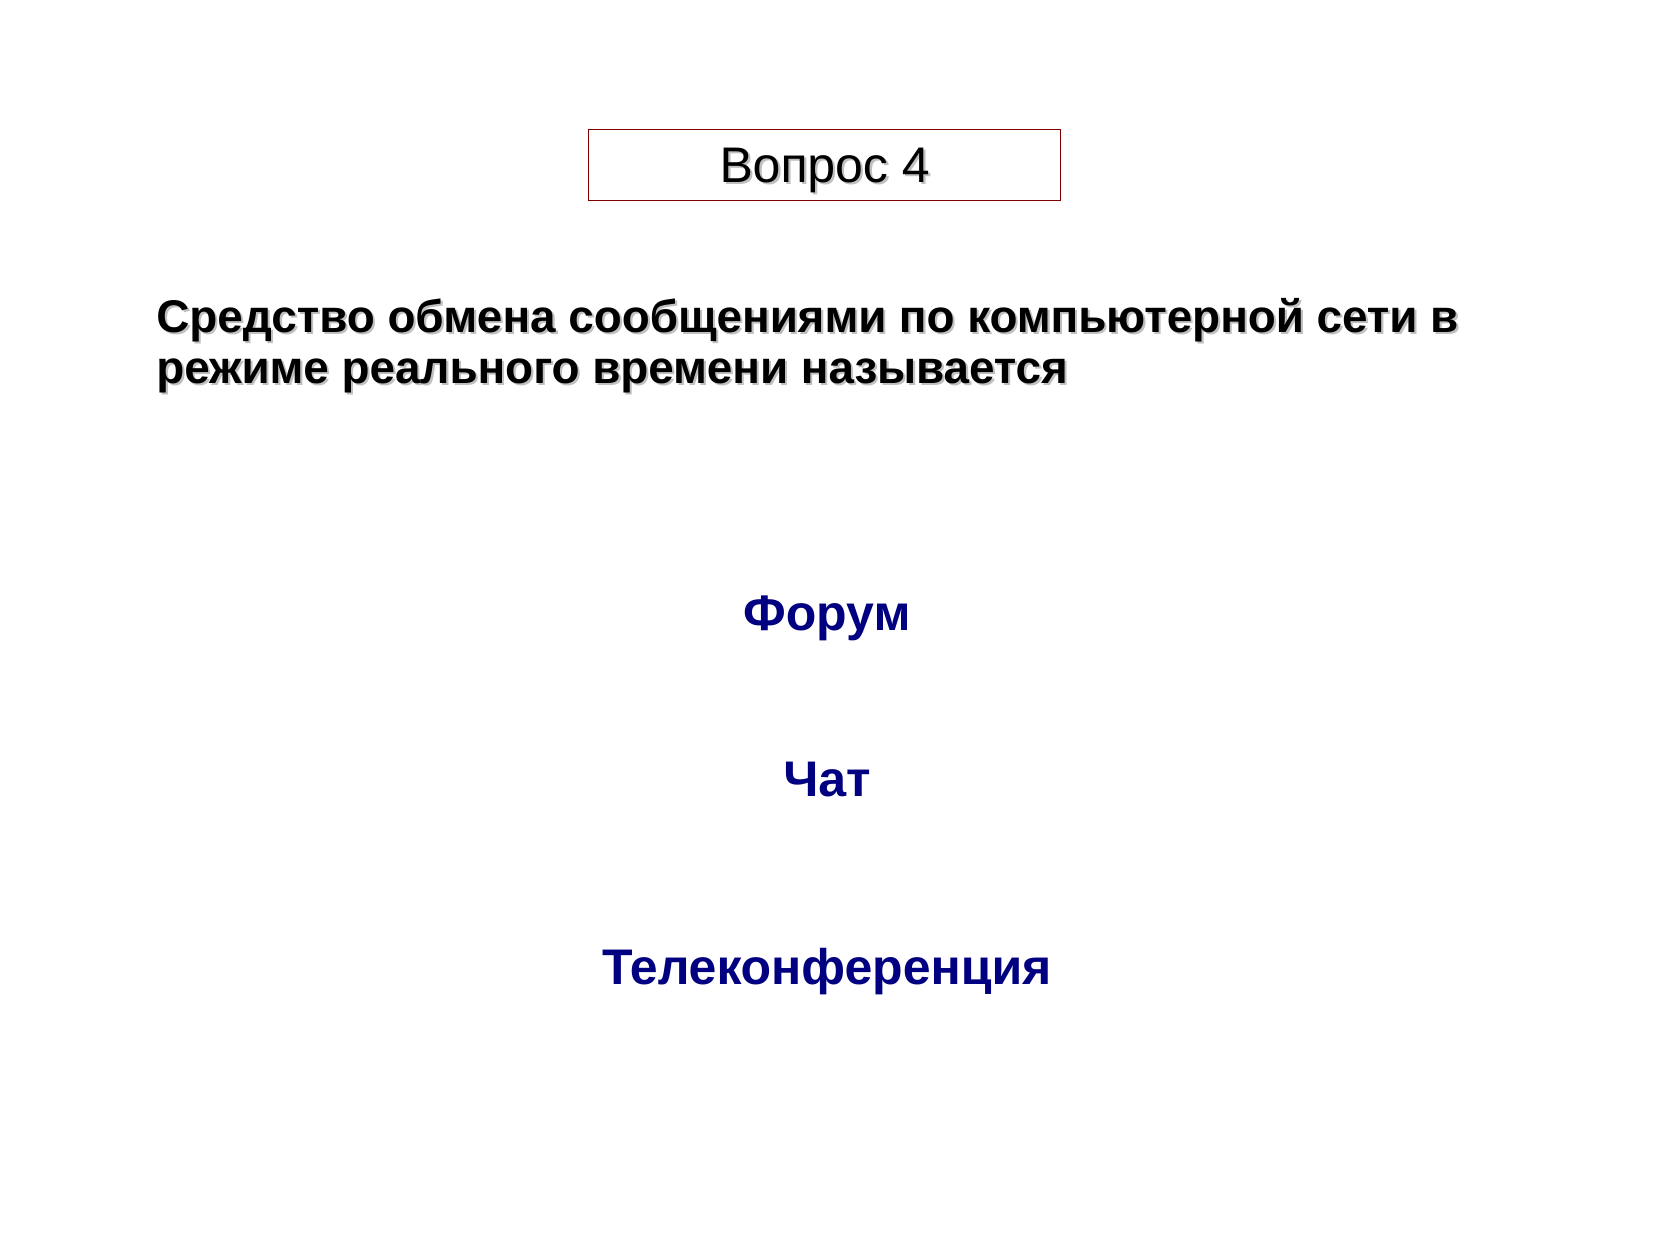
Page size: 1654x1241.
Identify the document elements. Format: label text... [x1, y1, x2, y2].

text_box Телеконференция [587, 932, 1067, 1004]
text_box Форум [714, 577, 939, 650]
text_box Чат [768, 744, 886, 816]
text_box Средство обмена сообщениями по компьютерной сети в режиме реального времени называется [141, 283, 1536, 403]
text_box Вопрос 4 [588, 129, 1061, 201]
